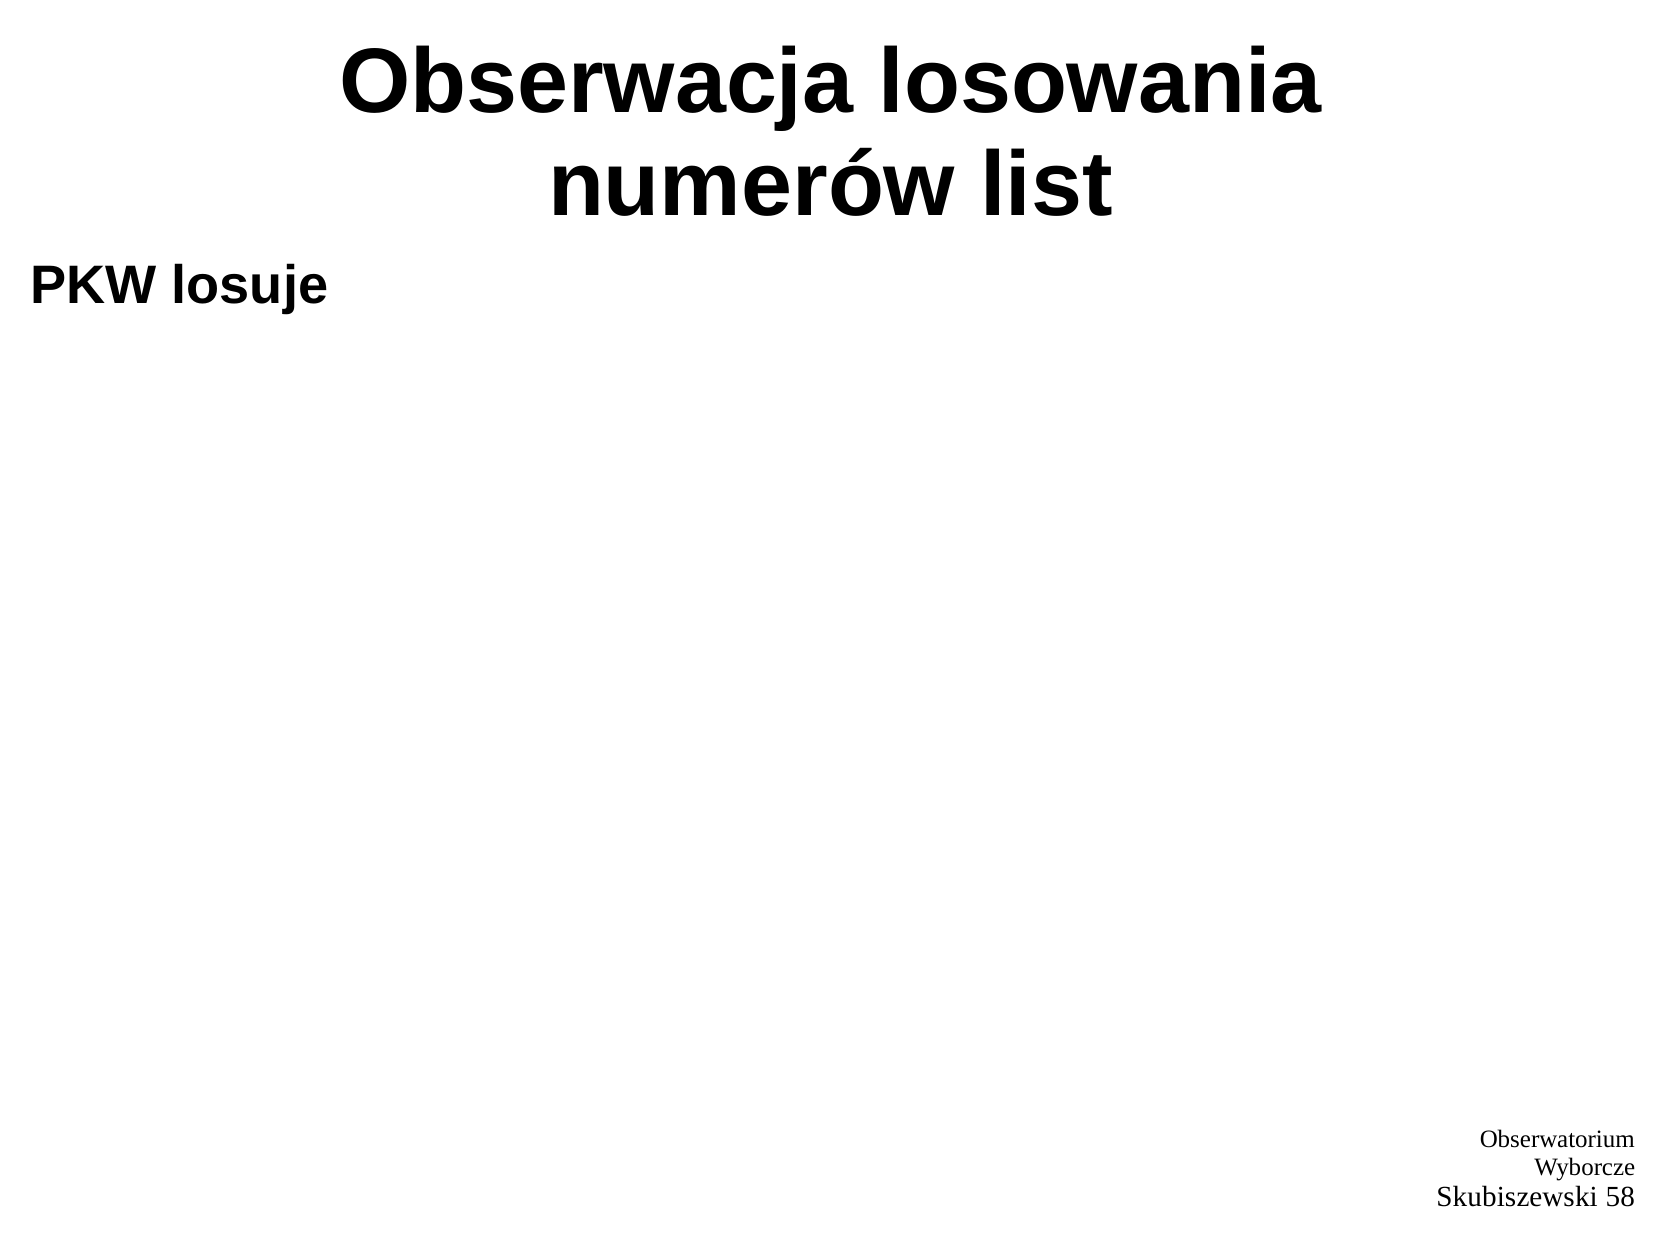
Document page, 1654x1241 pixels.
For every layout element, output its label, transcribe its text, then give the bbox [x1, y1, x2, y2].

title Obserwacja losowania numerów list [86, 30, 1576, 236]
list PKW losuje [30, 255, 1621, 1216]
